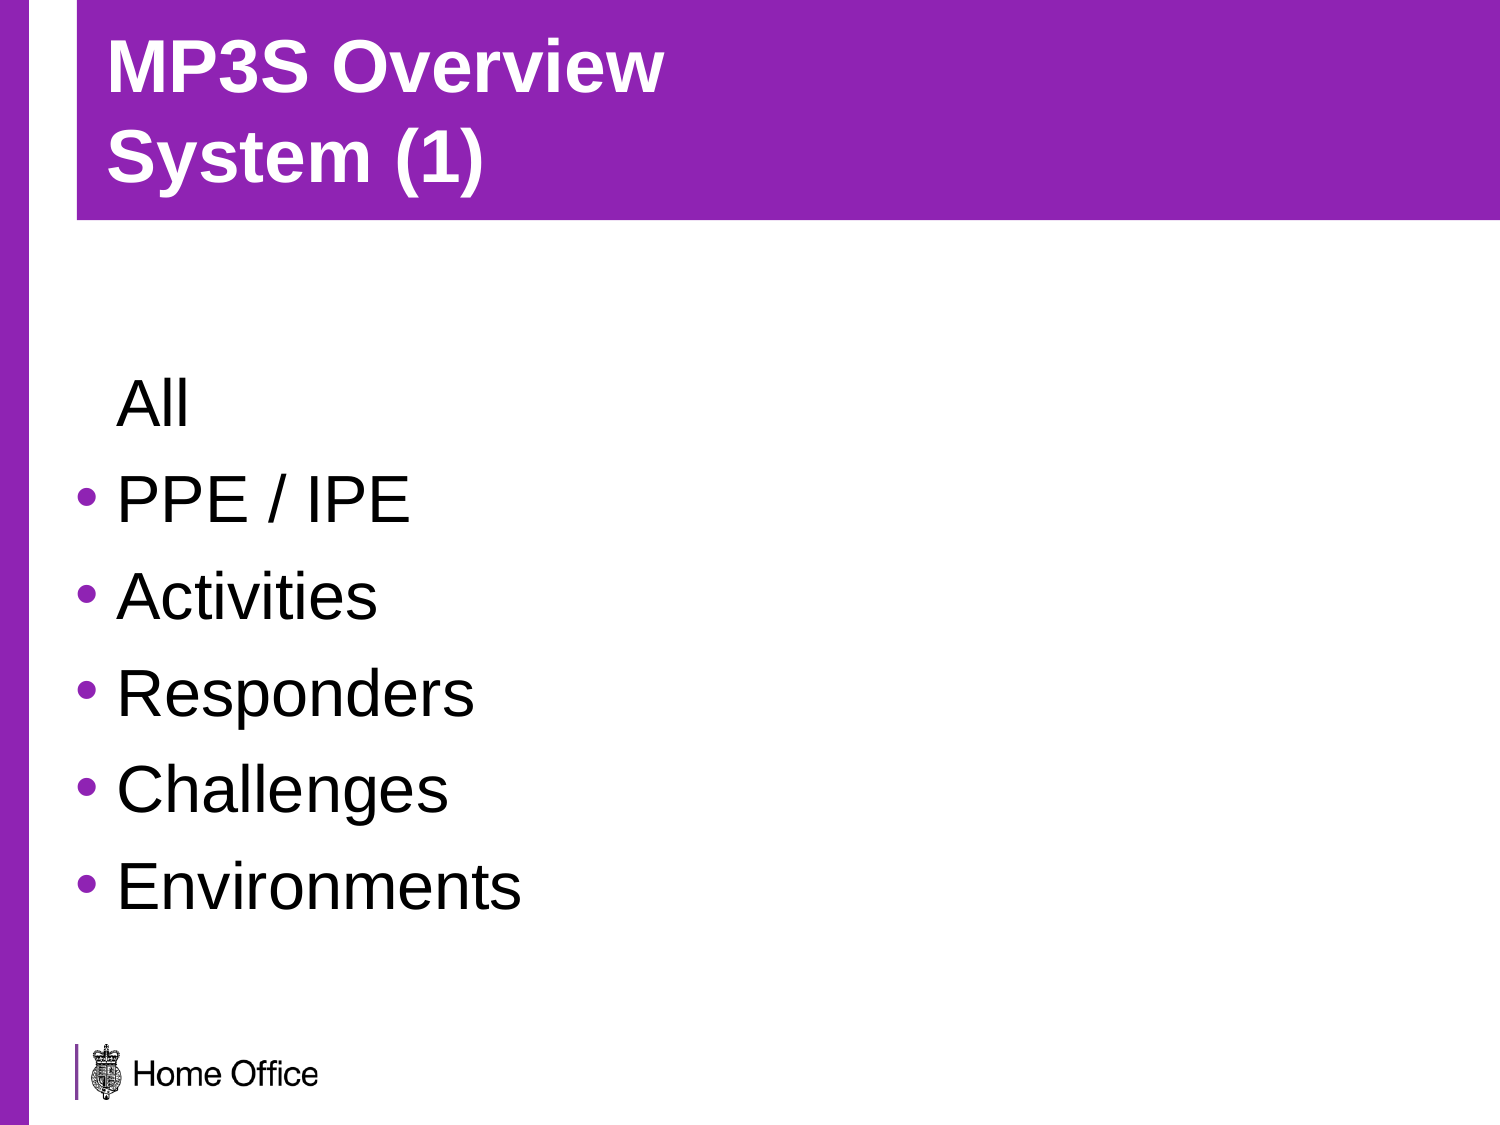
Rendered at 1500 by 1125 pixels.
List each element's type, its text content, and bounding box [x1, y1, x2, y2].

title MP3S Overview System (1) [76, 0, 1500, 221]
list All PPE / IPE Activities Responders Challenges Environments [75, 262, 1426, 1000]
